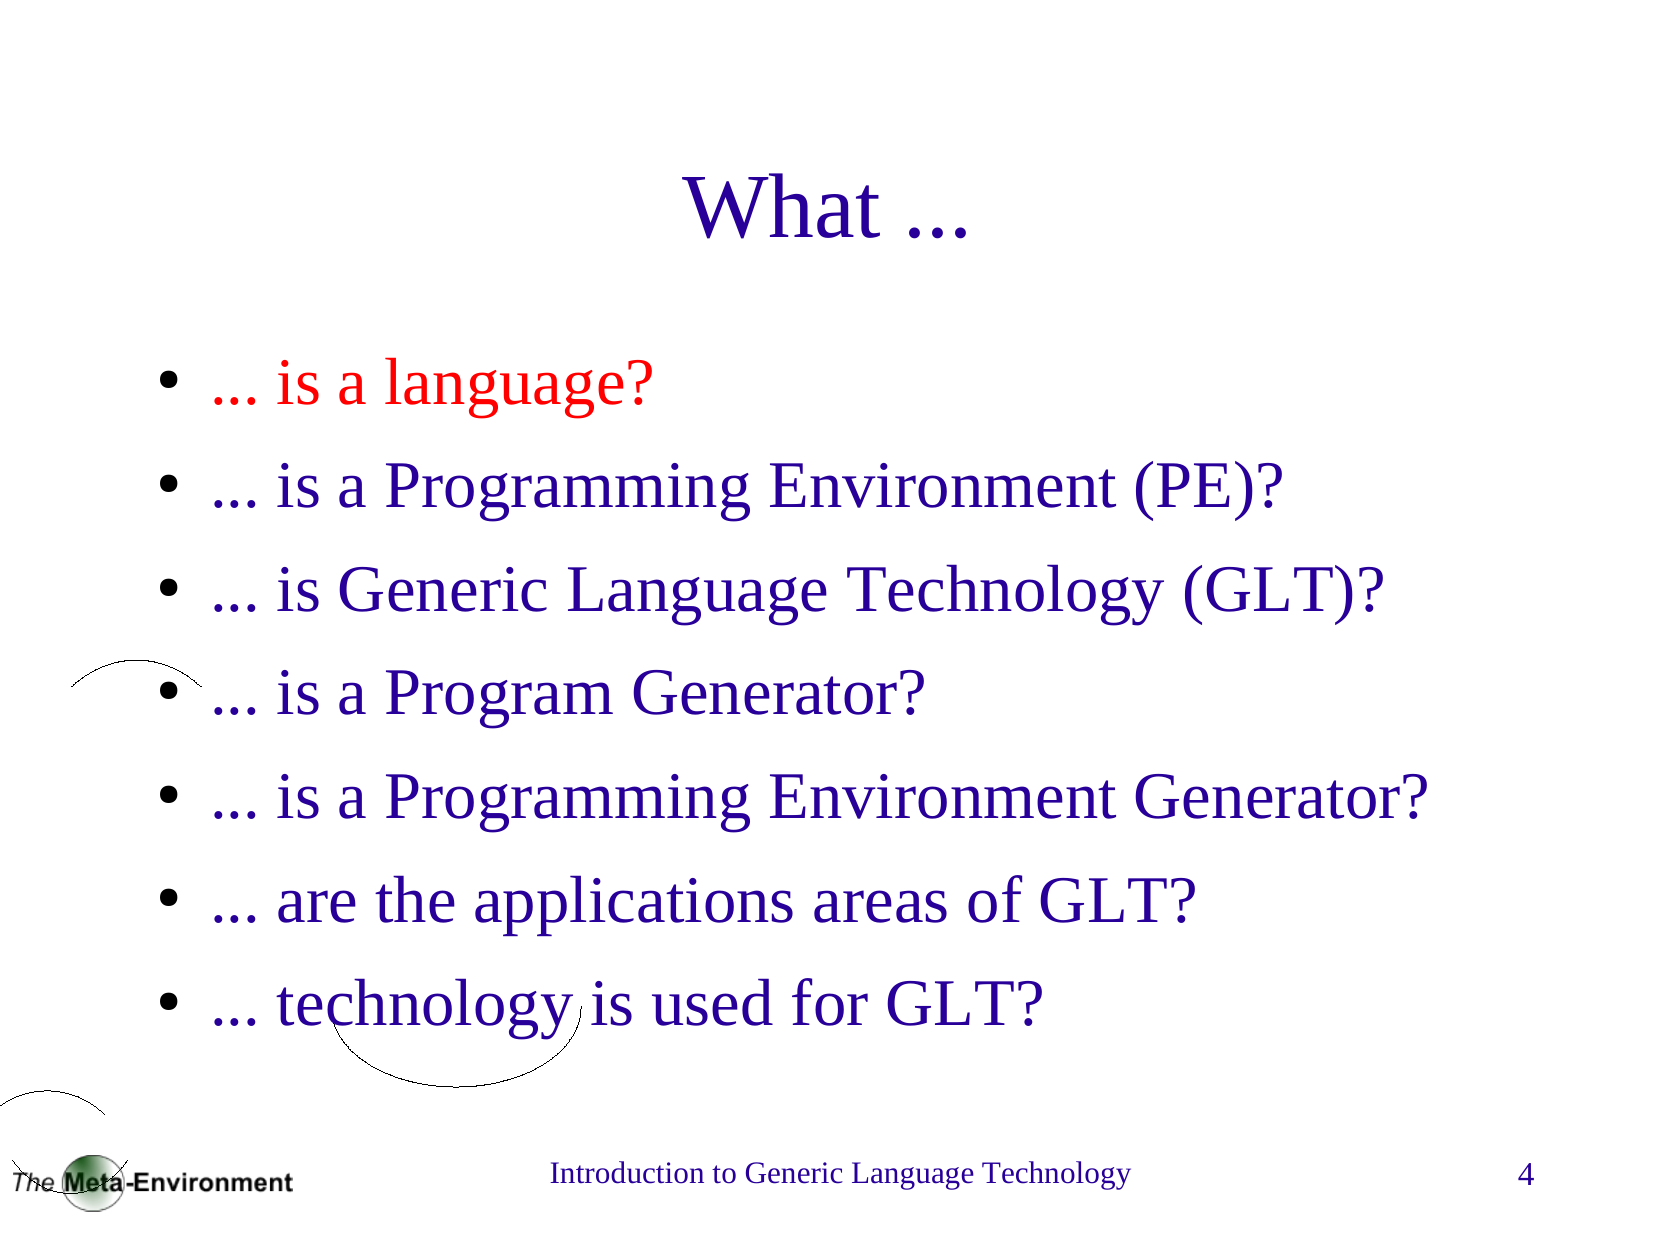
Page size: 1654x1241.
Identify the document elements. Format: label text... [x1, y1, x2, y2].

title What ... [121, 102, 1534, 311]
picture [13, 1155, 293, 1212]
list ... is a language? ... is a Programming Environment (PE)? ... is Generic Language Technology (GLT)? ... is a Program Generator? ... is a Programming Environment Generator? ... are the applications areas of GLT? ... technology is used for GLT? [121, 344, 1534, 1127]
